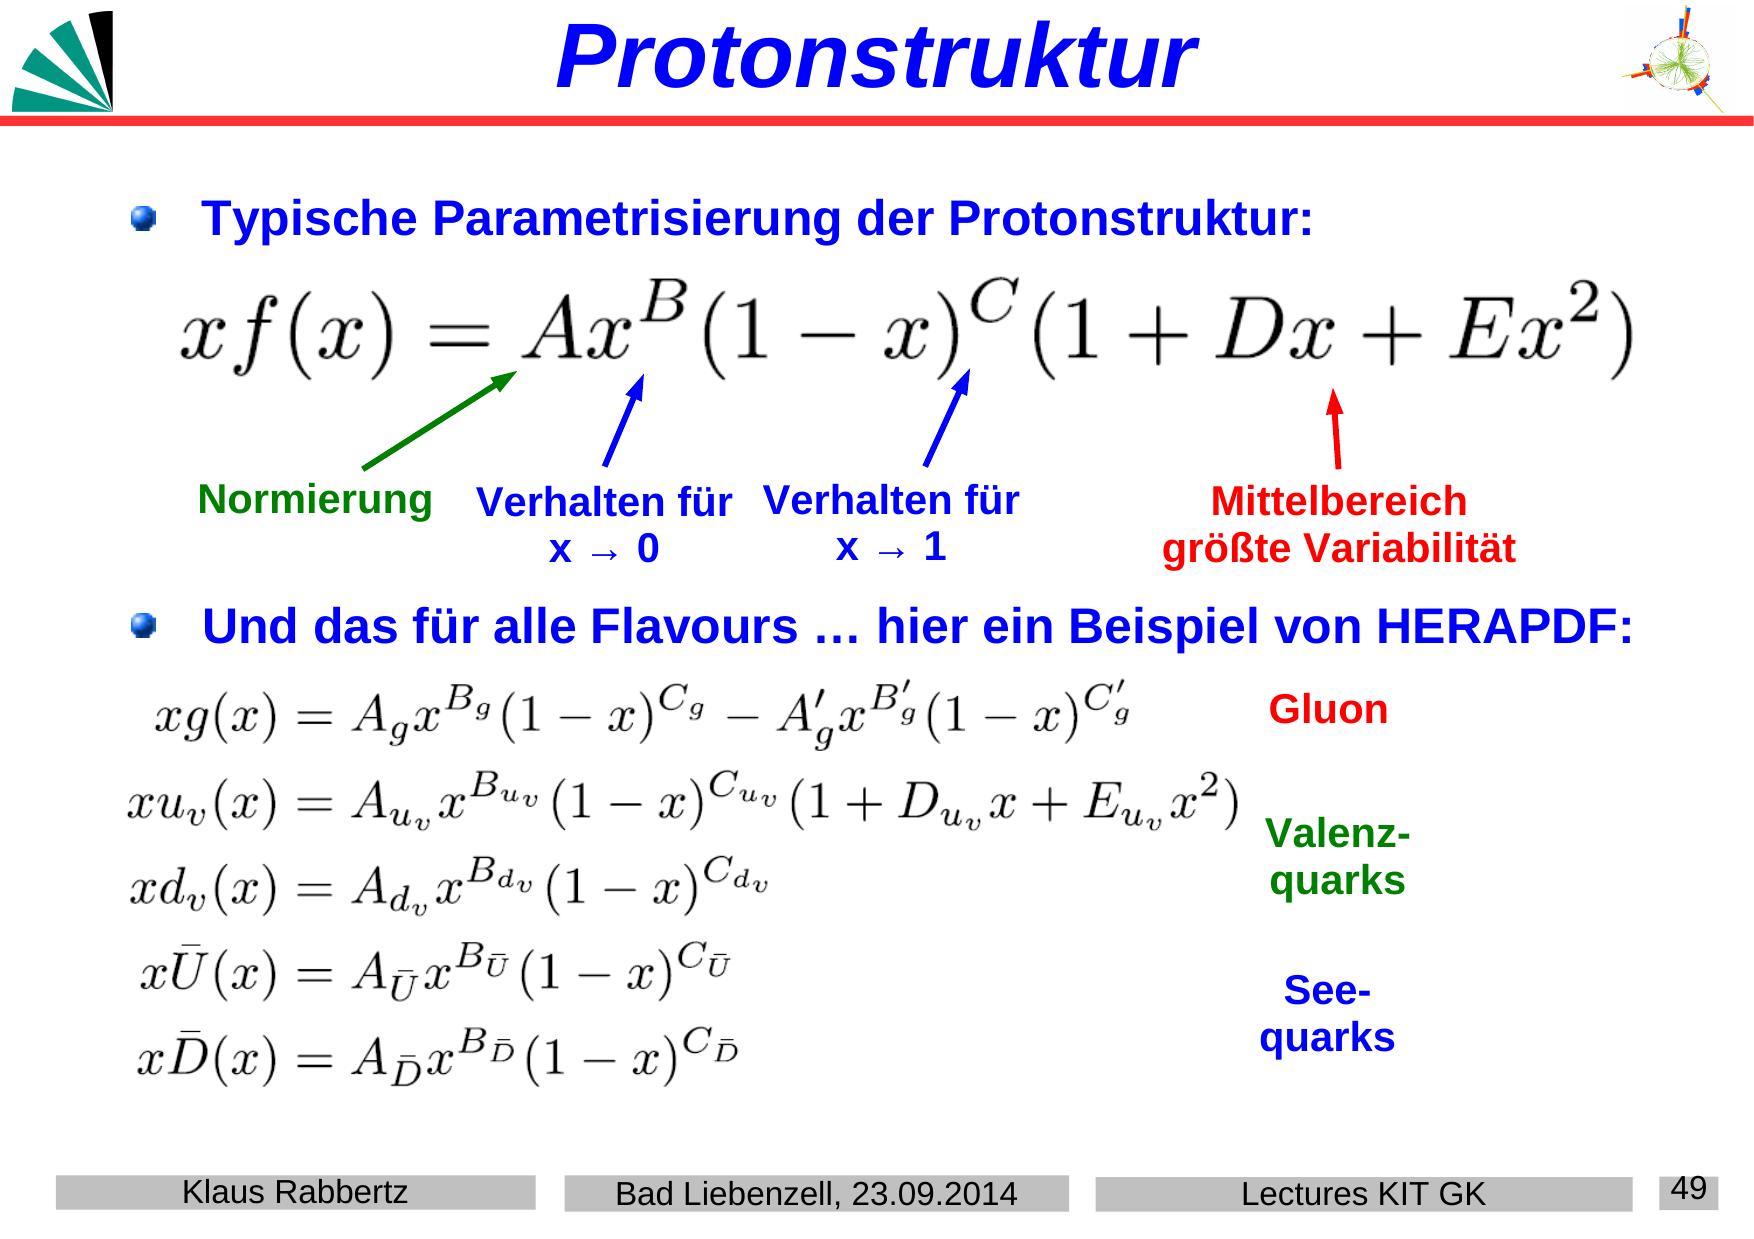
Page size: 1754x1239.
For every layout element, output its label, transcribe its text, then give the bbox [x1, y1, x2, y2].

title Protonstruktur [153, 0, 1600, 113]
text_box Gluon [1256, 680, 1402, 740]
picture [160, 264, 1647, 397]
picture [121, 675, 1241, 1095]
picture [1622, 5, 1738, 113]
text_box See- quarks [1247, 961, 1409, 1068]
text_box Mittelbereich größte Variabilität [1150, 472, 1527, 579]
list Und das für alle Flavours … hier ein Beispiel von HERAPDF: [119, 598, 1658, 672]
picture [12, 11, 113, 113]
text_box Verhalten für x → 0 [463, 472, 743, 579]
text_box Normierung [185, 470, 446, 529]
text_box Verhalten für x → 1 [750, 470, 1030, 577]
text_box Valenz- quarks [1252, 803, 1421, 910]
list Typische Parametrisierung der Protonstruktur: [119, 190, 1658, 264]
